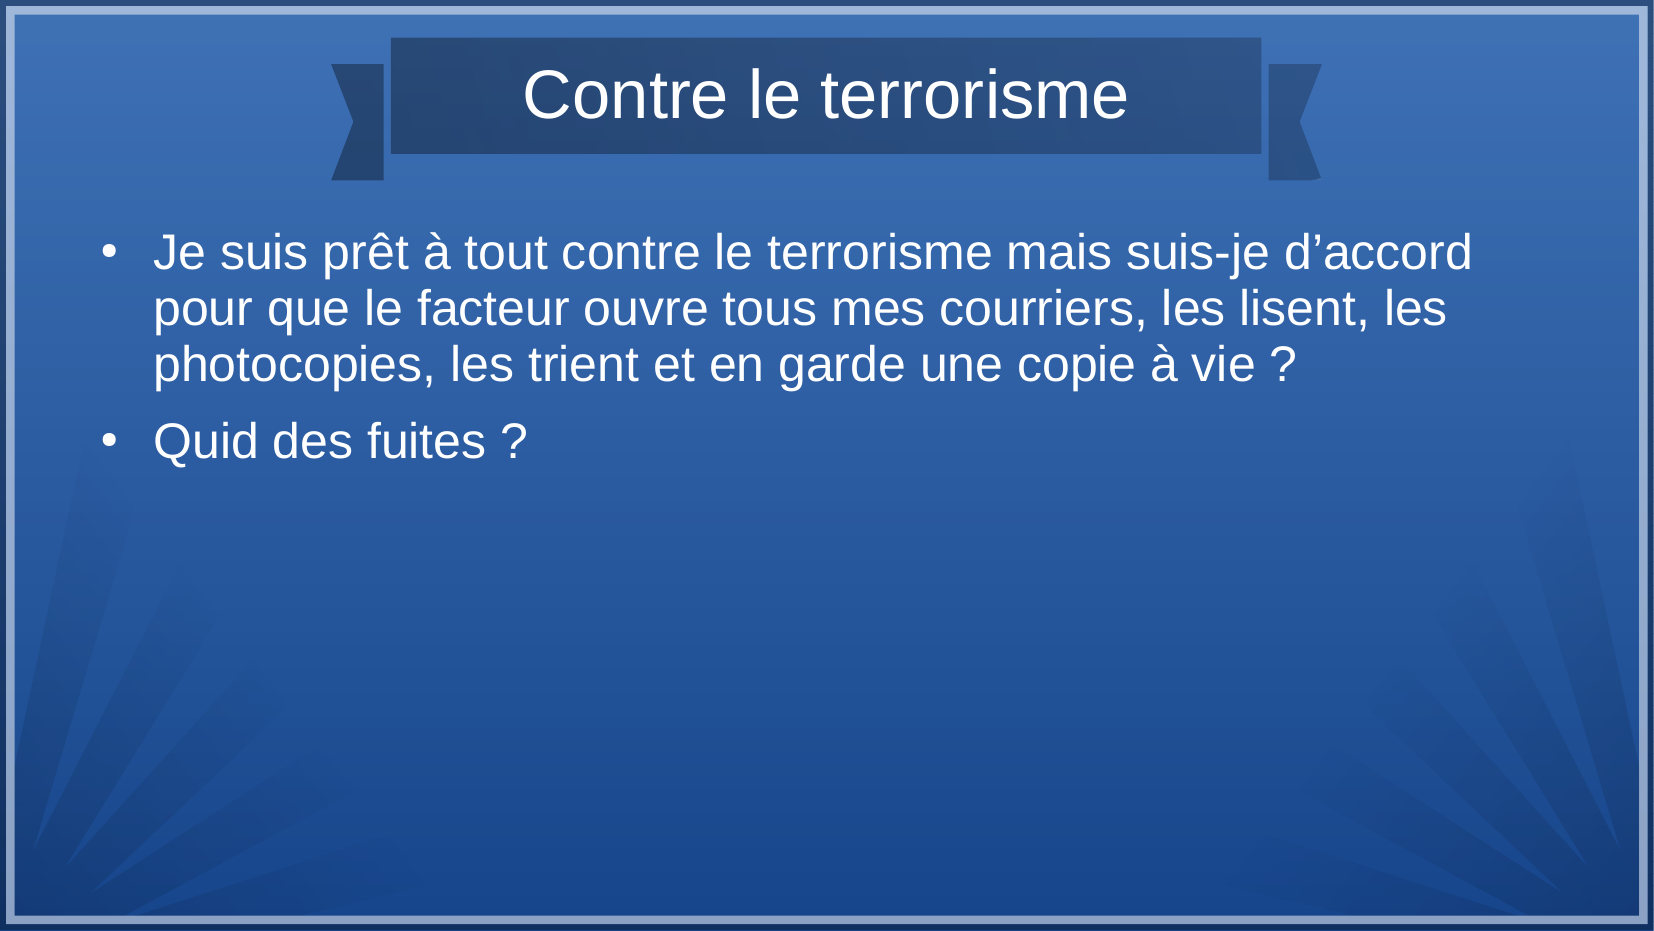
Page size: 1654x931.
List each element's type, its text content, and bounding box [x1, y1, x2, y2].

list Je suis prêt à tout contre le terrorisme mais suis-je d’accord pour que le facteur ouvre tous mes courriers, les lisent, les photocopies, les trient et en garde une copie à vie ? Quid des fuites ? [82, 224, 1571, 848]
title Contre le terrorisme [389, 35, 1264, 154]
